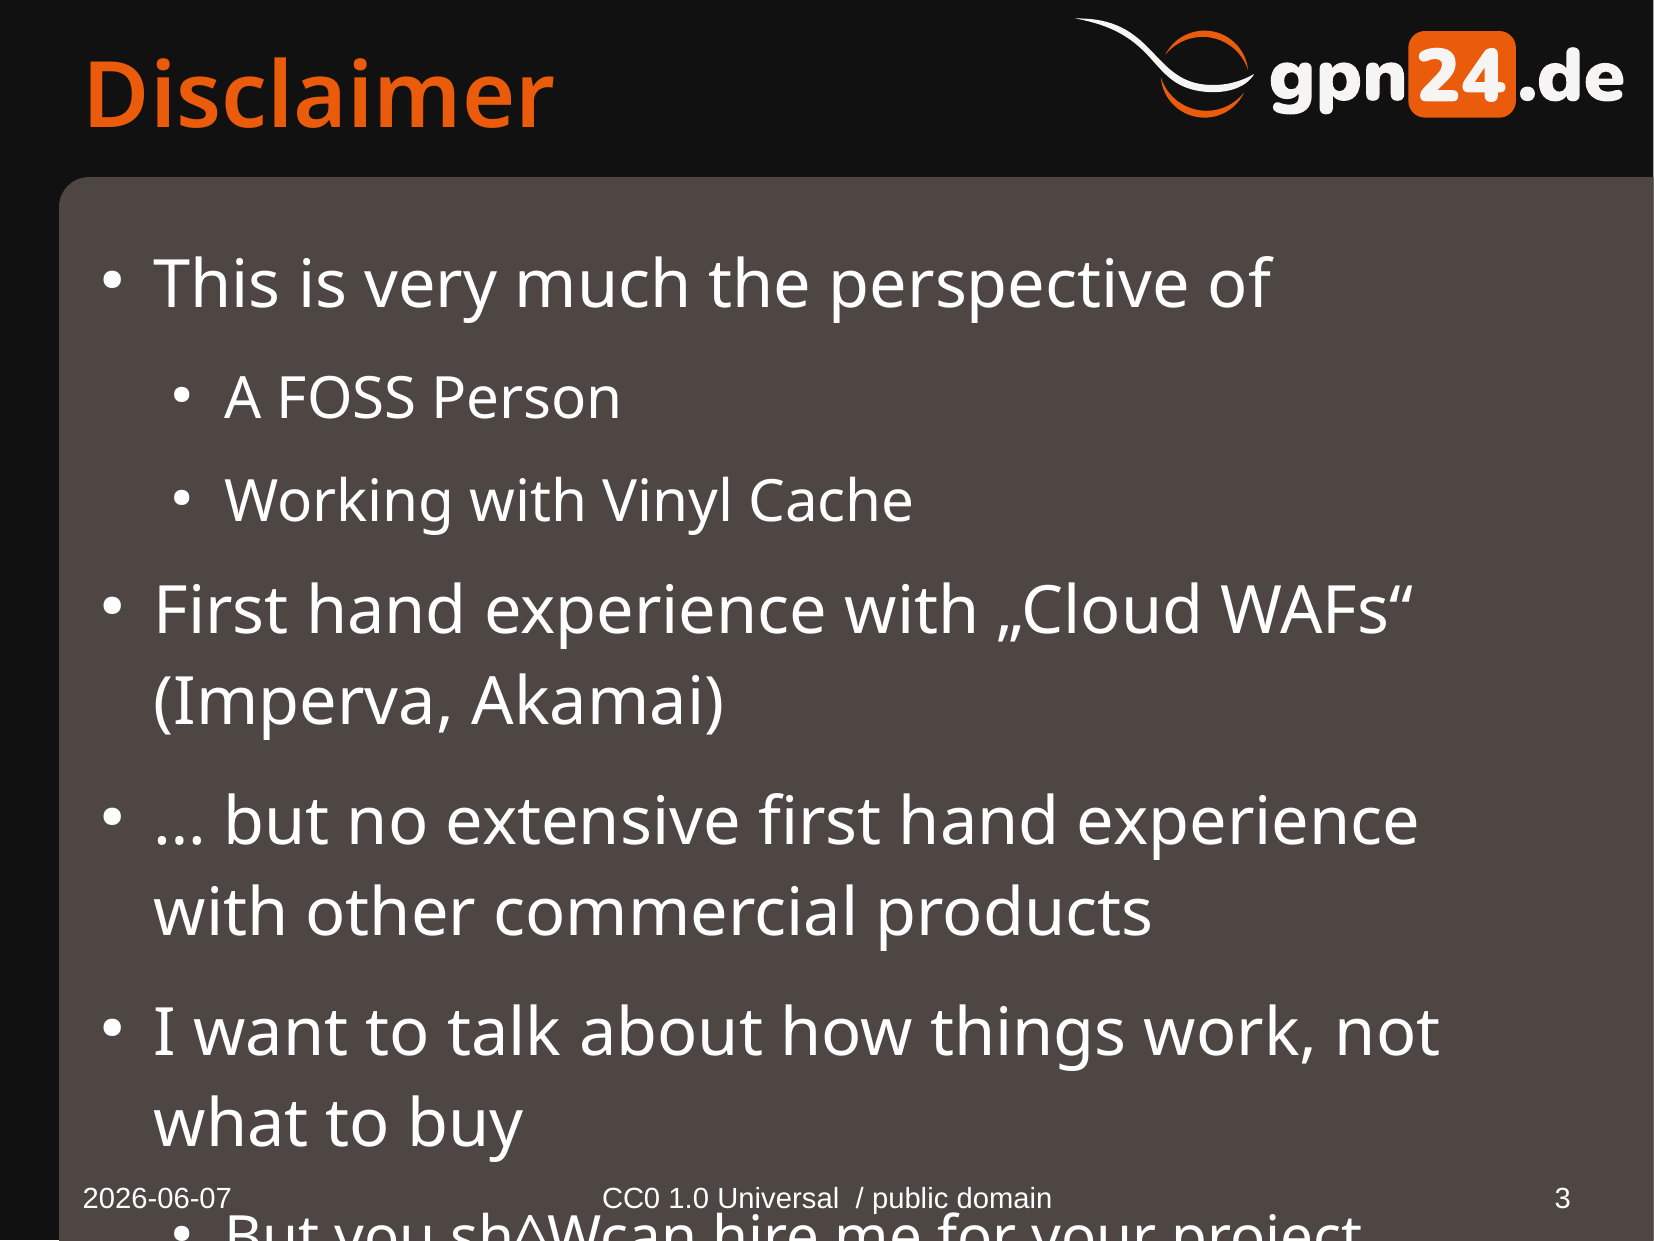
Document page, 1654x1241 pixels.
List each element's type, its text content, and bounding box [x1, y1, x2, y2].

title Disclaimer [82, 28, 1004, 155]
list This is very much the perspective of A FOSS Person Working with Vinyl Cache First hand experience with „Cloud WAFs“ (Imperva, Akamai) … but no extensive first hand experience with other commercial products I want to talk about how things work, not what to buy But you sh^Wcan hire me for your project [82, 236, 1571, 1166]
